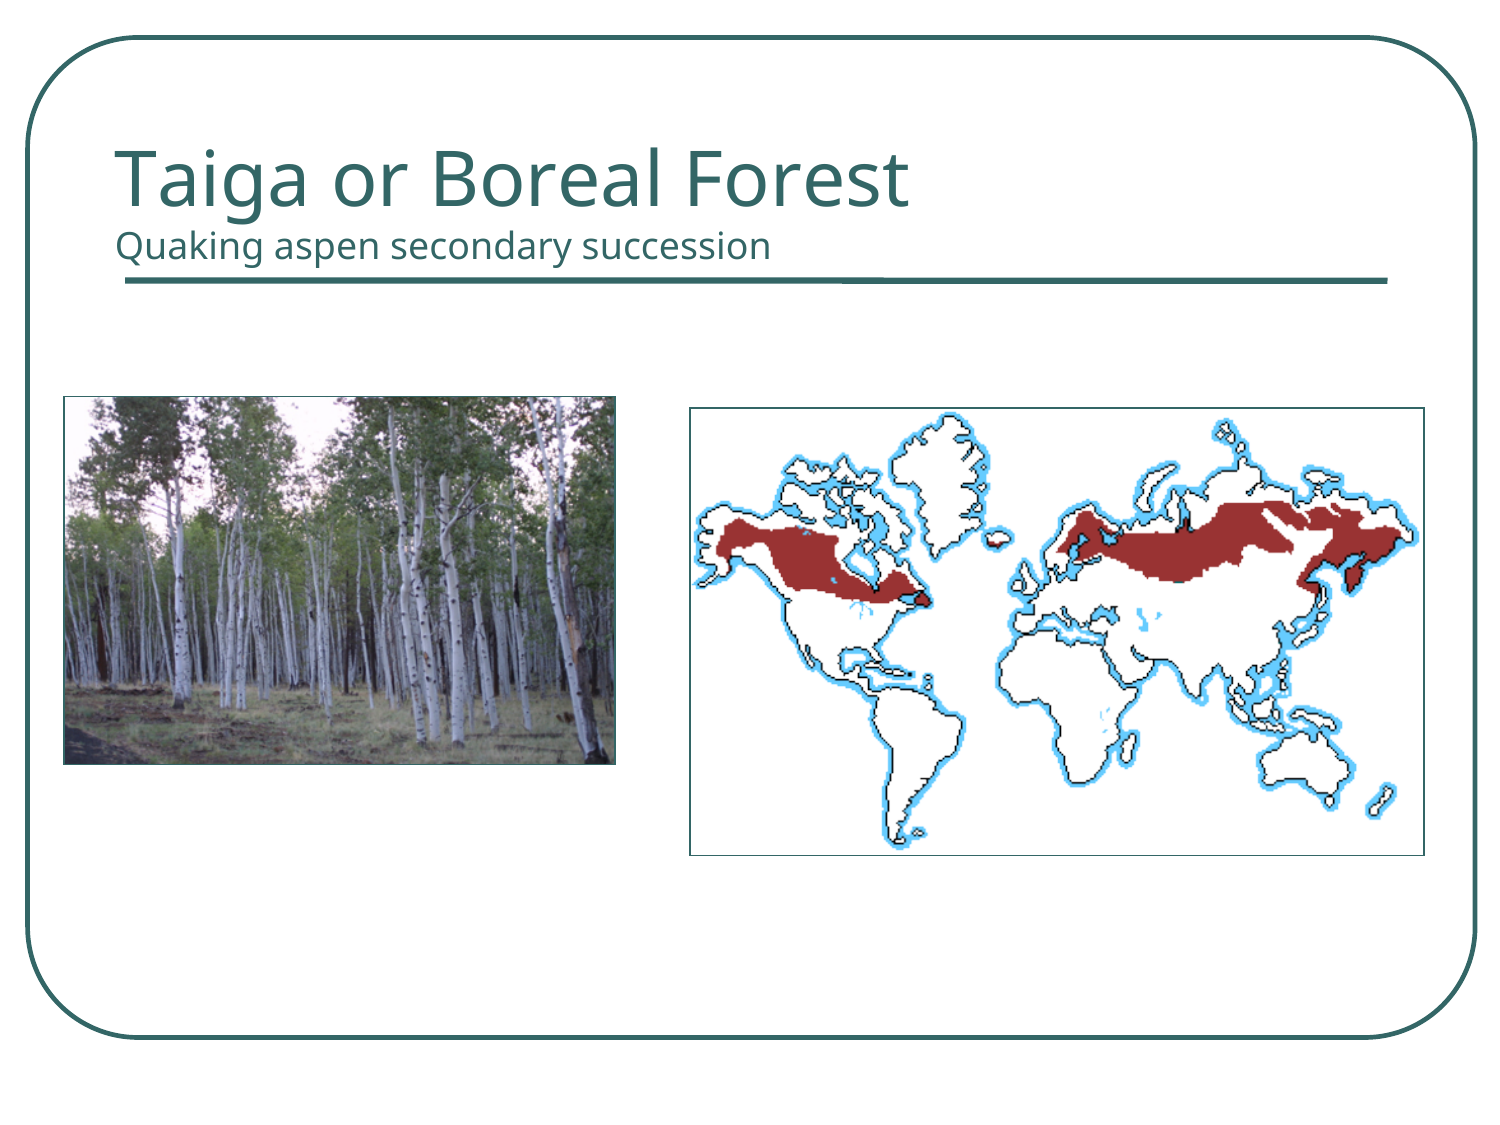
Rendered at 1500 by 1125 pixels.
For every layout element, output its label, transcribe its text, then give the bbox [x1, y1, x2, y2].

title Taiga or Boreal Forest Quaking aspen secondary succession [100, 87, 1388, 275]
picture [64, 397, 615, 764]
picture [690, 408, 1424, 855]
